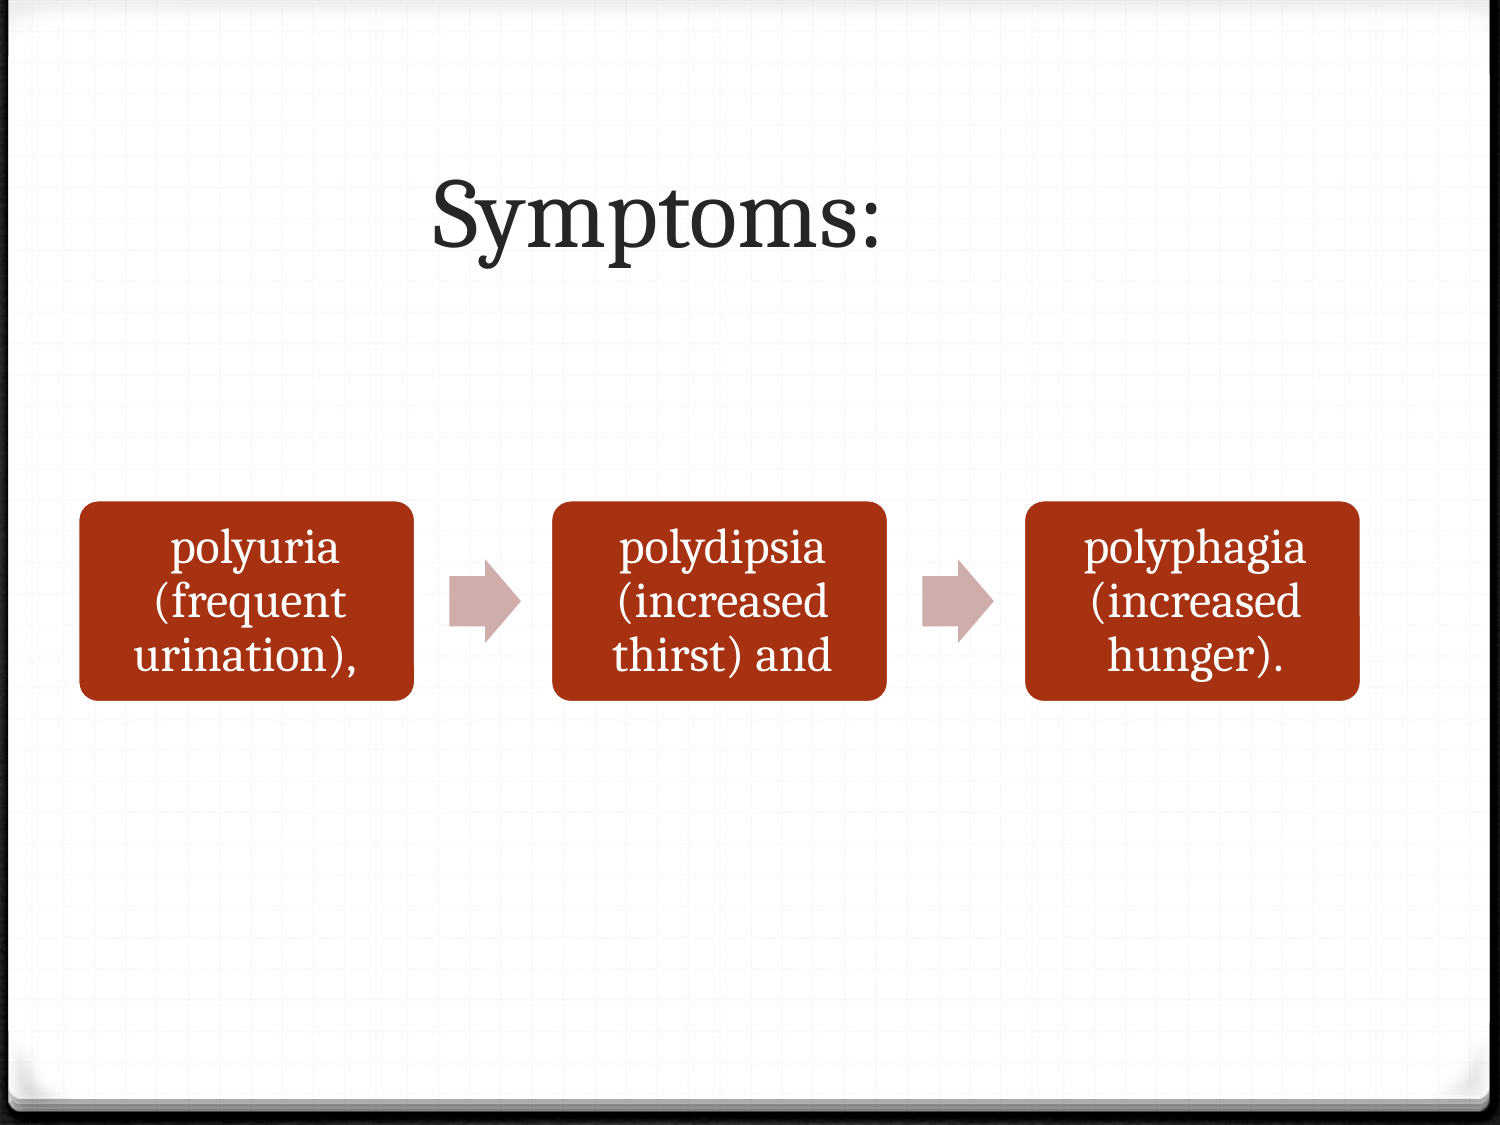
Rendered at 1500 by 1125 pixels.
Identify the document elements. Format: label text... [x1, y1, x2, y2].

text_box polydipsia (increased thirst) and [550, 499, 889, 703]
text_box [922, 559, 994, 644]
text_box polyuria (frequent urination), [77, 499, 416, 703]
picture [0, 0, 1500, 1125]
title Symptoms: [0, 148, 1319, 386]
text_box [449, 559, 521, 644]
text_box polyphagia (increased hunger). [1023, 499, 1362, 703]
